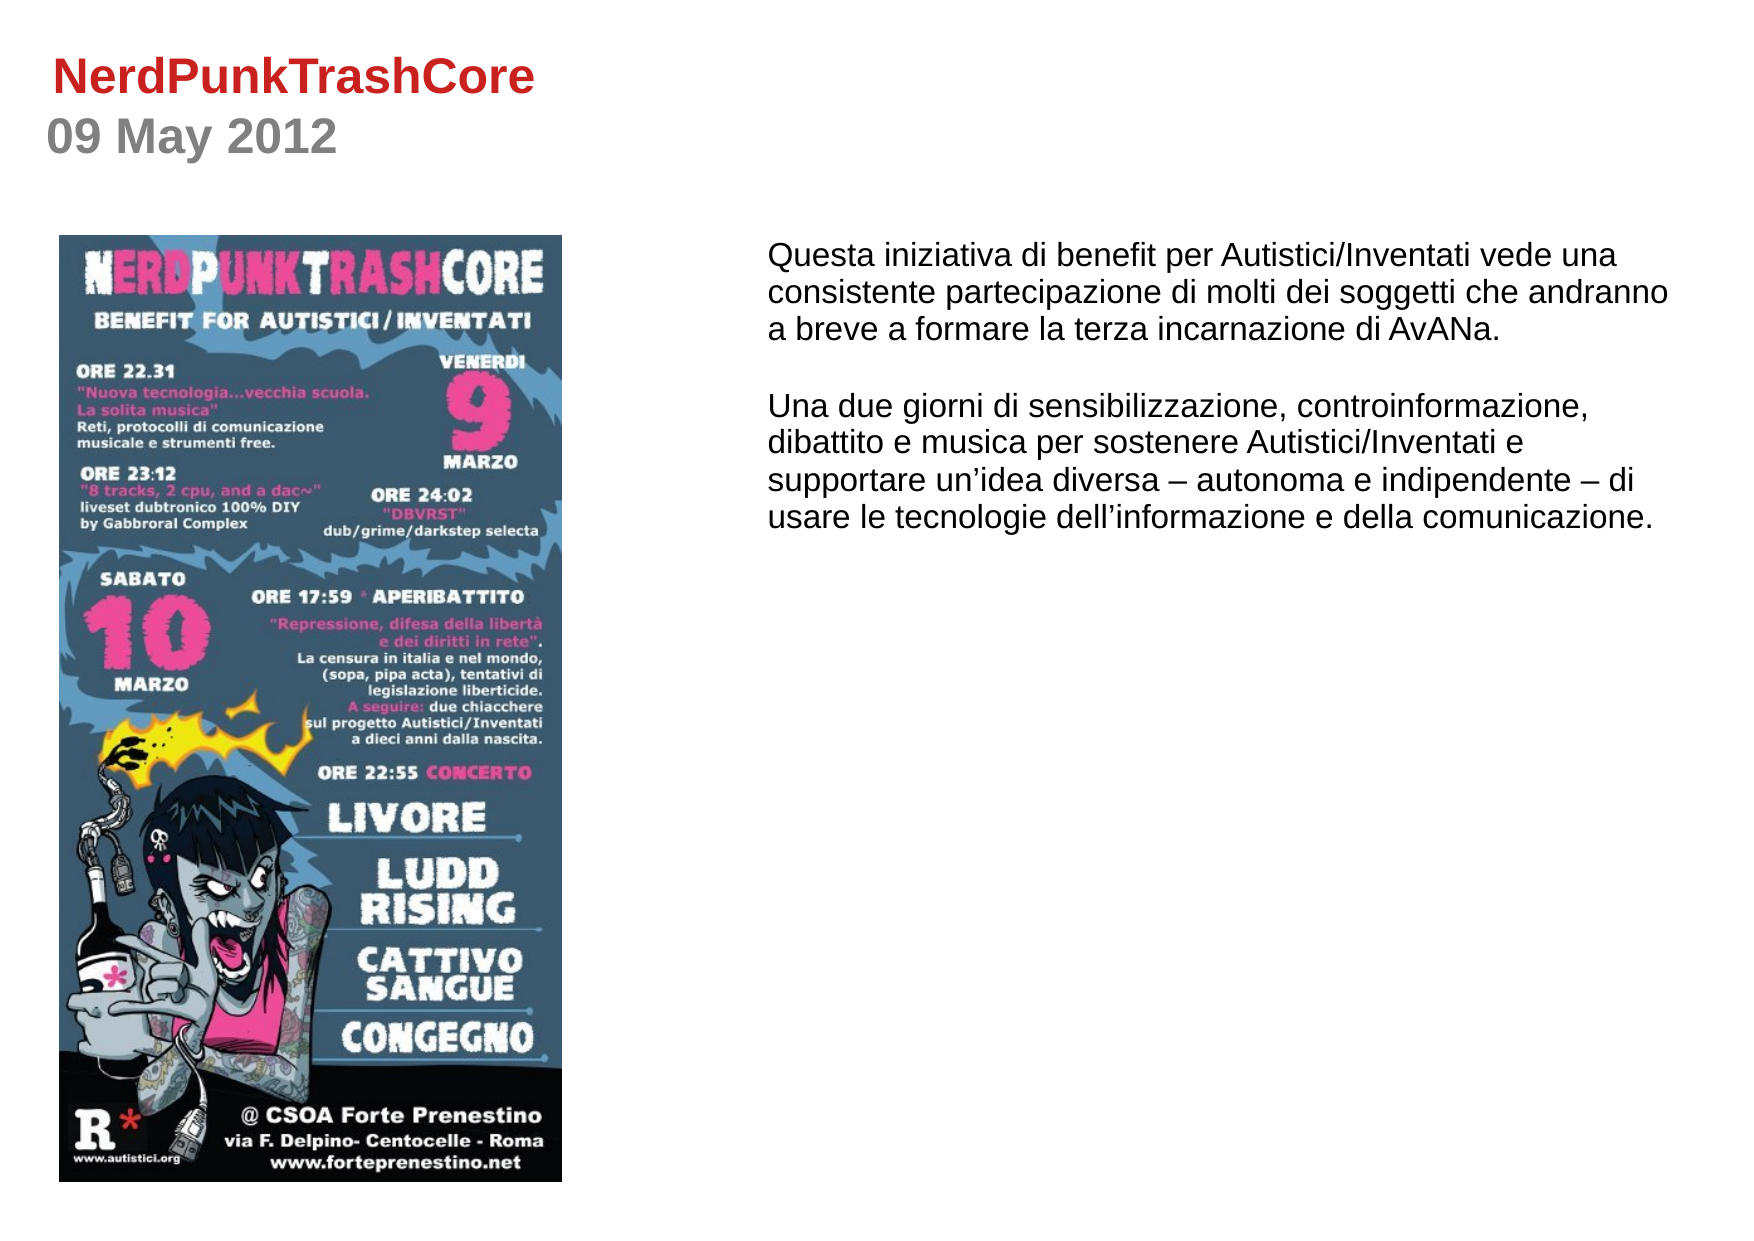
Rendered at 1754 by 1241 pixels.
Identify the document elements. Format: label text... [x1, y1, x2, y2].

subtitle Questa iniziativa di benefit per Autistici/Inventati vede una consistente partecipazione di molti dei soggetti che andranno a breve a formare la terza incarnazione di AvANa. Una due giorni di sensibilizzazione, controinformazione, dibattito e musica per sostenere Autistici/Inventati e supportare un’idea diversa – autonoma e indipendente – di usare le tecnologie dell’informazione e della comunicazione. [767, 236, 1692, 1182]
title NerdPunkTrashCore [52, 39, 1713, 114]
text_box 09 May 2012 [31, 101, 768, 178]
picture [59, 235, 562, 1182]
